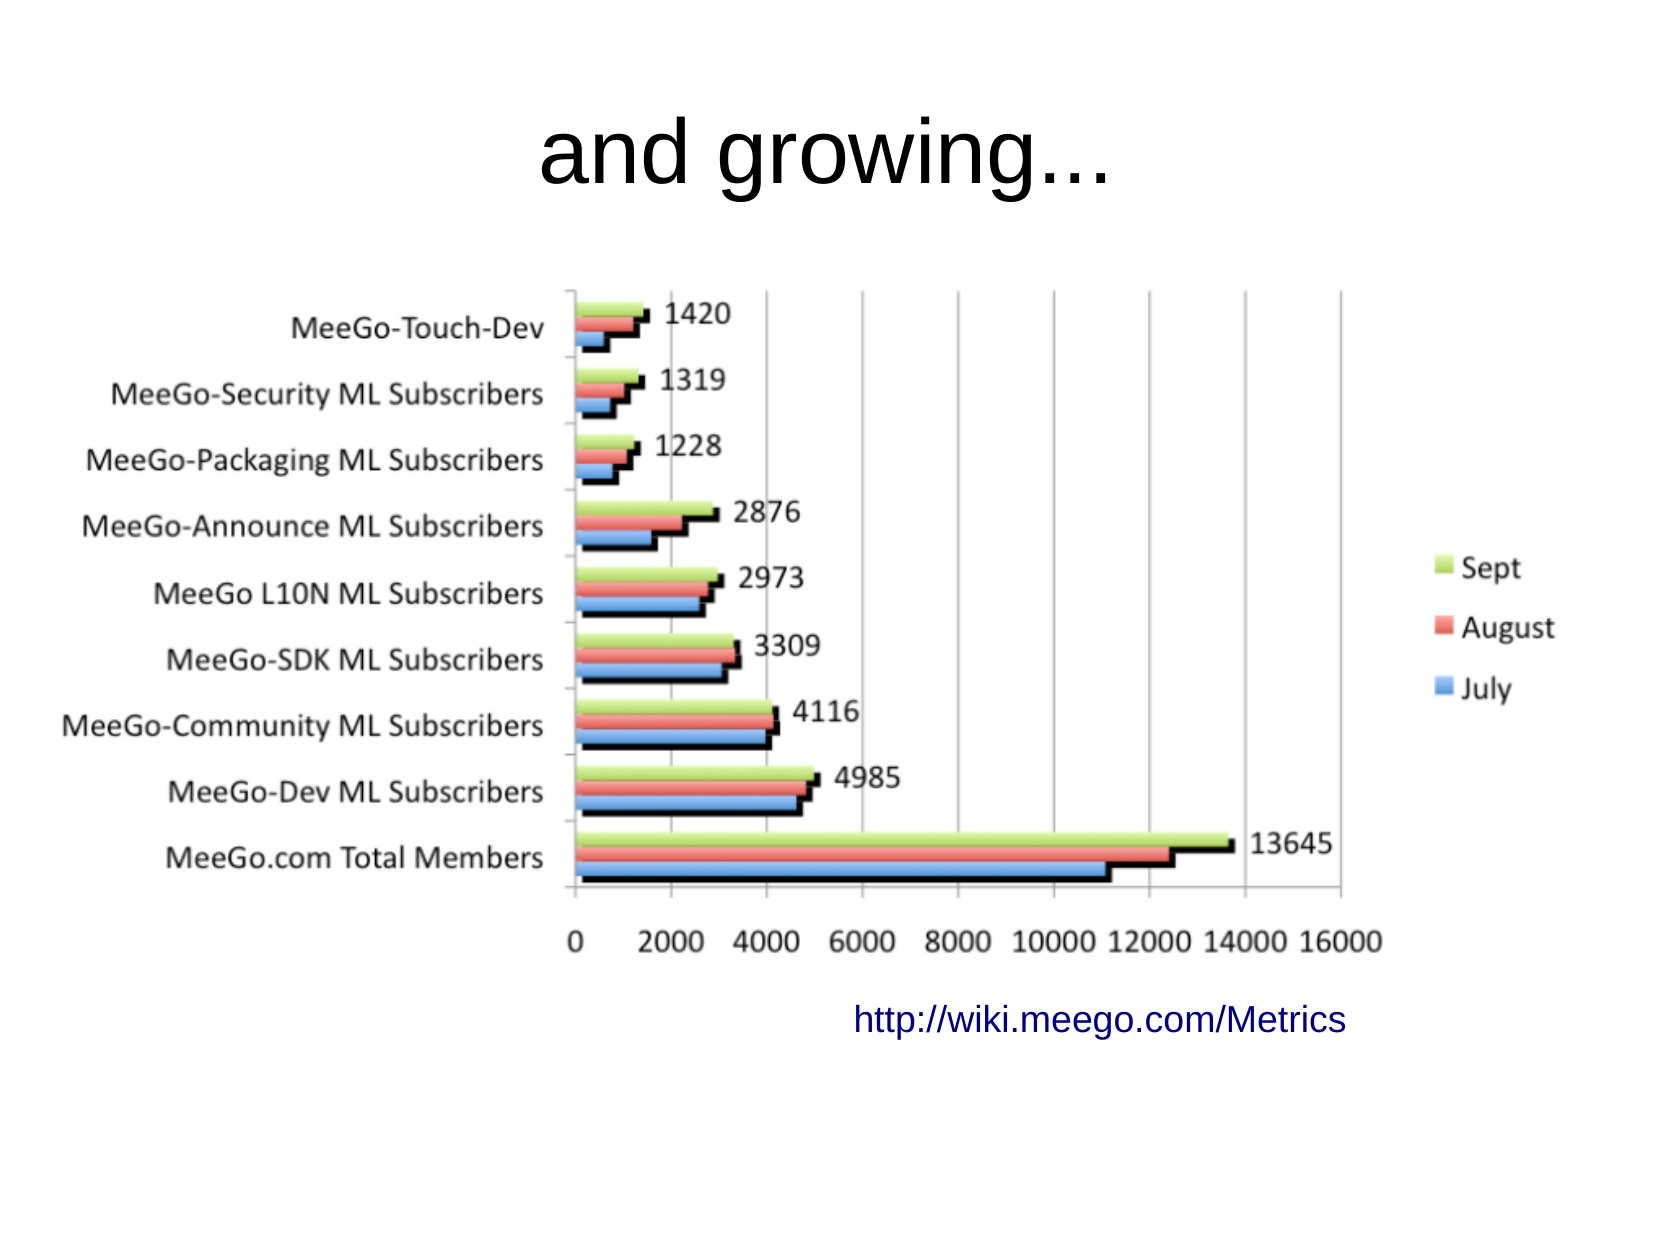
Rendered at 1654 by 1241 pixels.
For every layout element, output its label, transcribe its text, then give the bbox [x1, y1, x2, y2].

title and growing... [82, 49, 1571, 257]
picture [38, 262, 1575, 992]
text_box http://wiki.meego.com/Metrics [838, 991, 1363, 1048]
